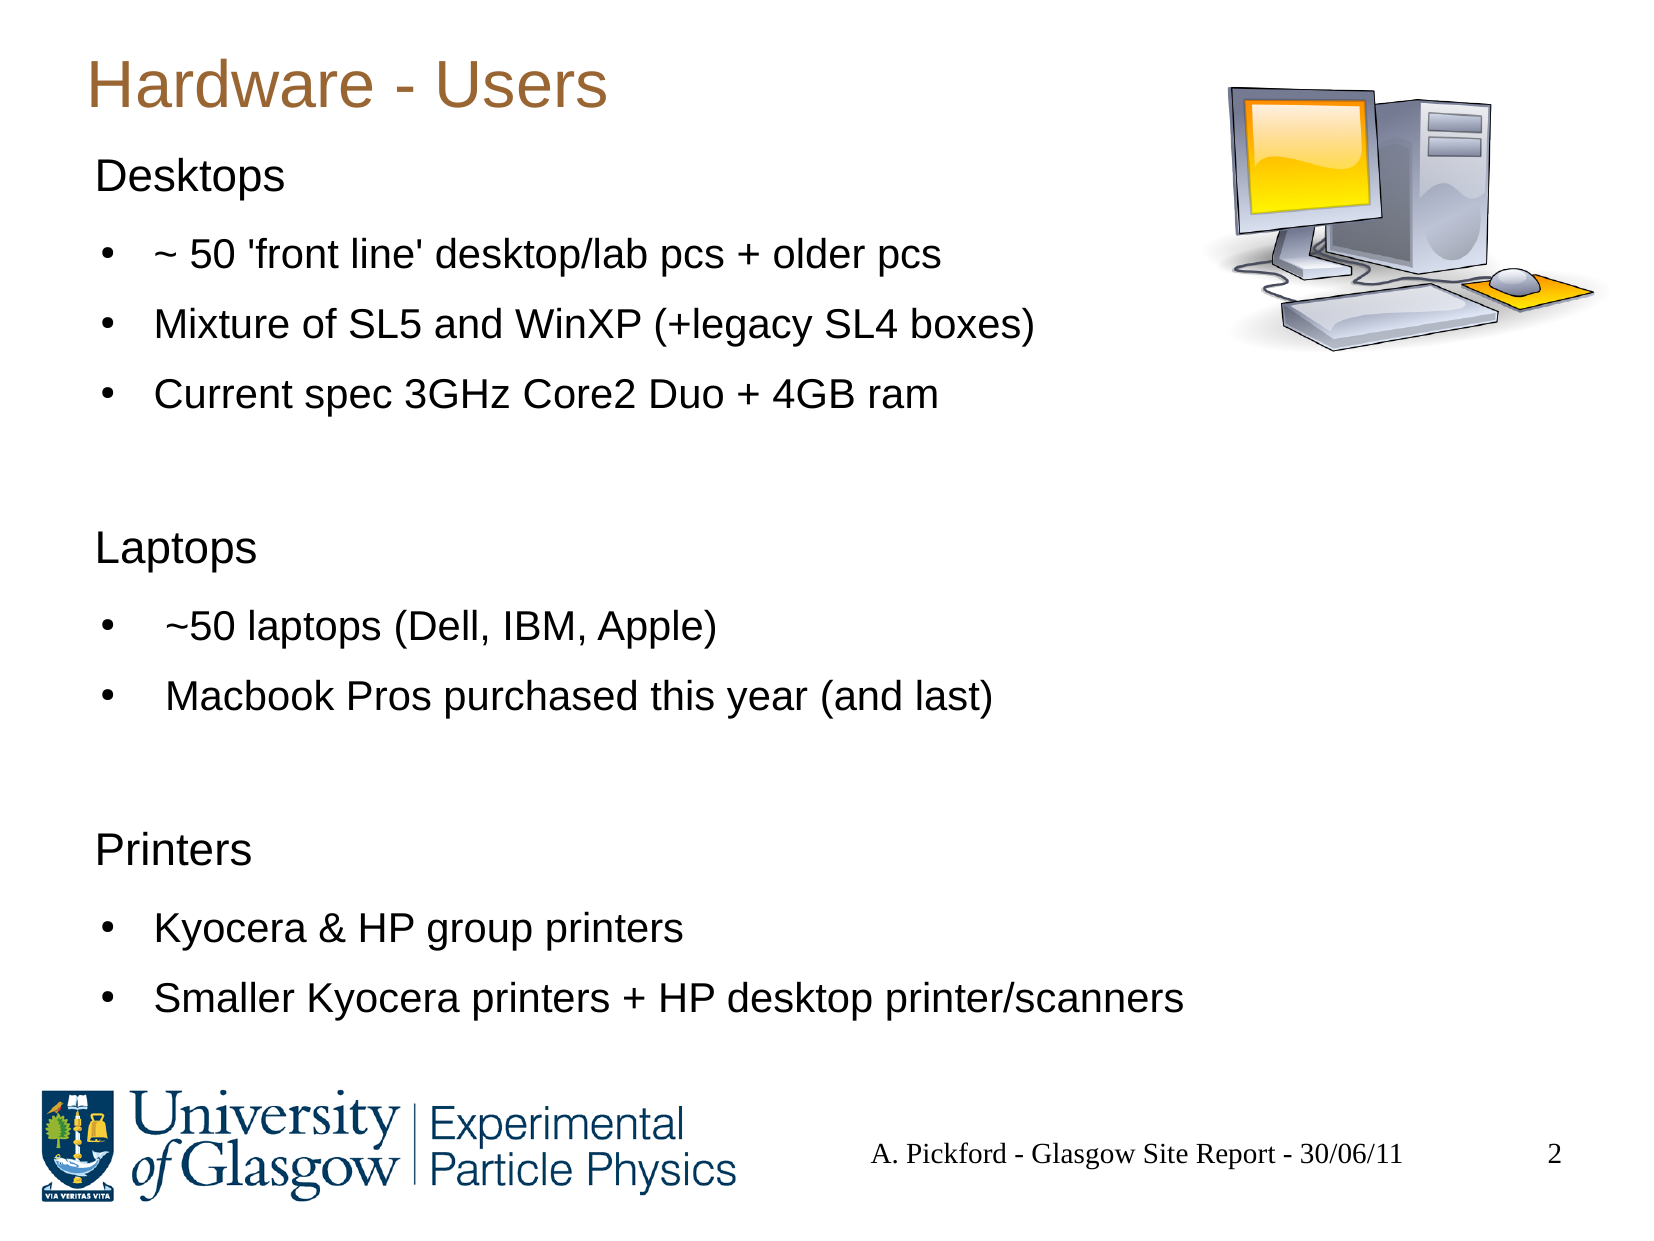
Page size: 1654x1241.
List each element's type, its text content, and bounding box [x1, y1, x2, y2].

picture [1199, 49, 1613, 353]
title Hardware - Users [86, 17, 1576, 150]
picture [0, 1048, 769, 1241]
list Desktops ~ 50 'front line' desktop/lab pcs + older pcs Mixture of SL5 and WinXP (+legacy SL4 boxes) Current spec 3GHz Core2 Duo + 4GB ram Laptops ~50 laptops (Dell, IBM, Apple) Macbook Pros purchased this year (and last) Printers Kyocera & HP group printers Smaller Kyocera printers + HP desktop printer/scanners [82, 150, 1571, 1109]
